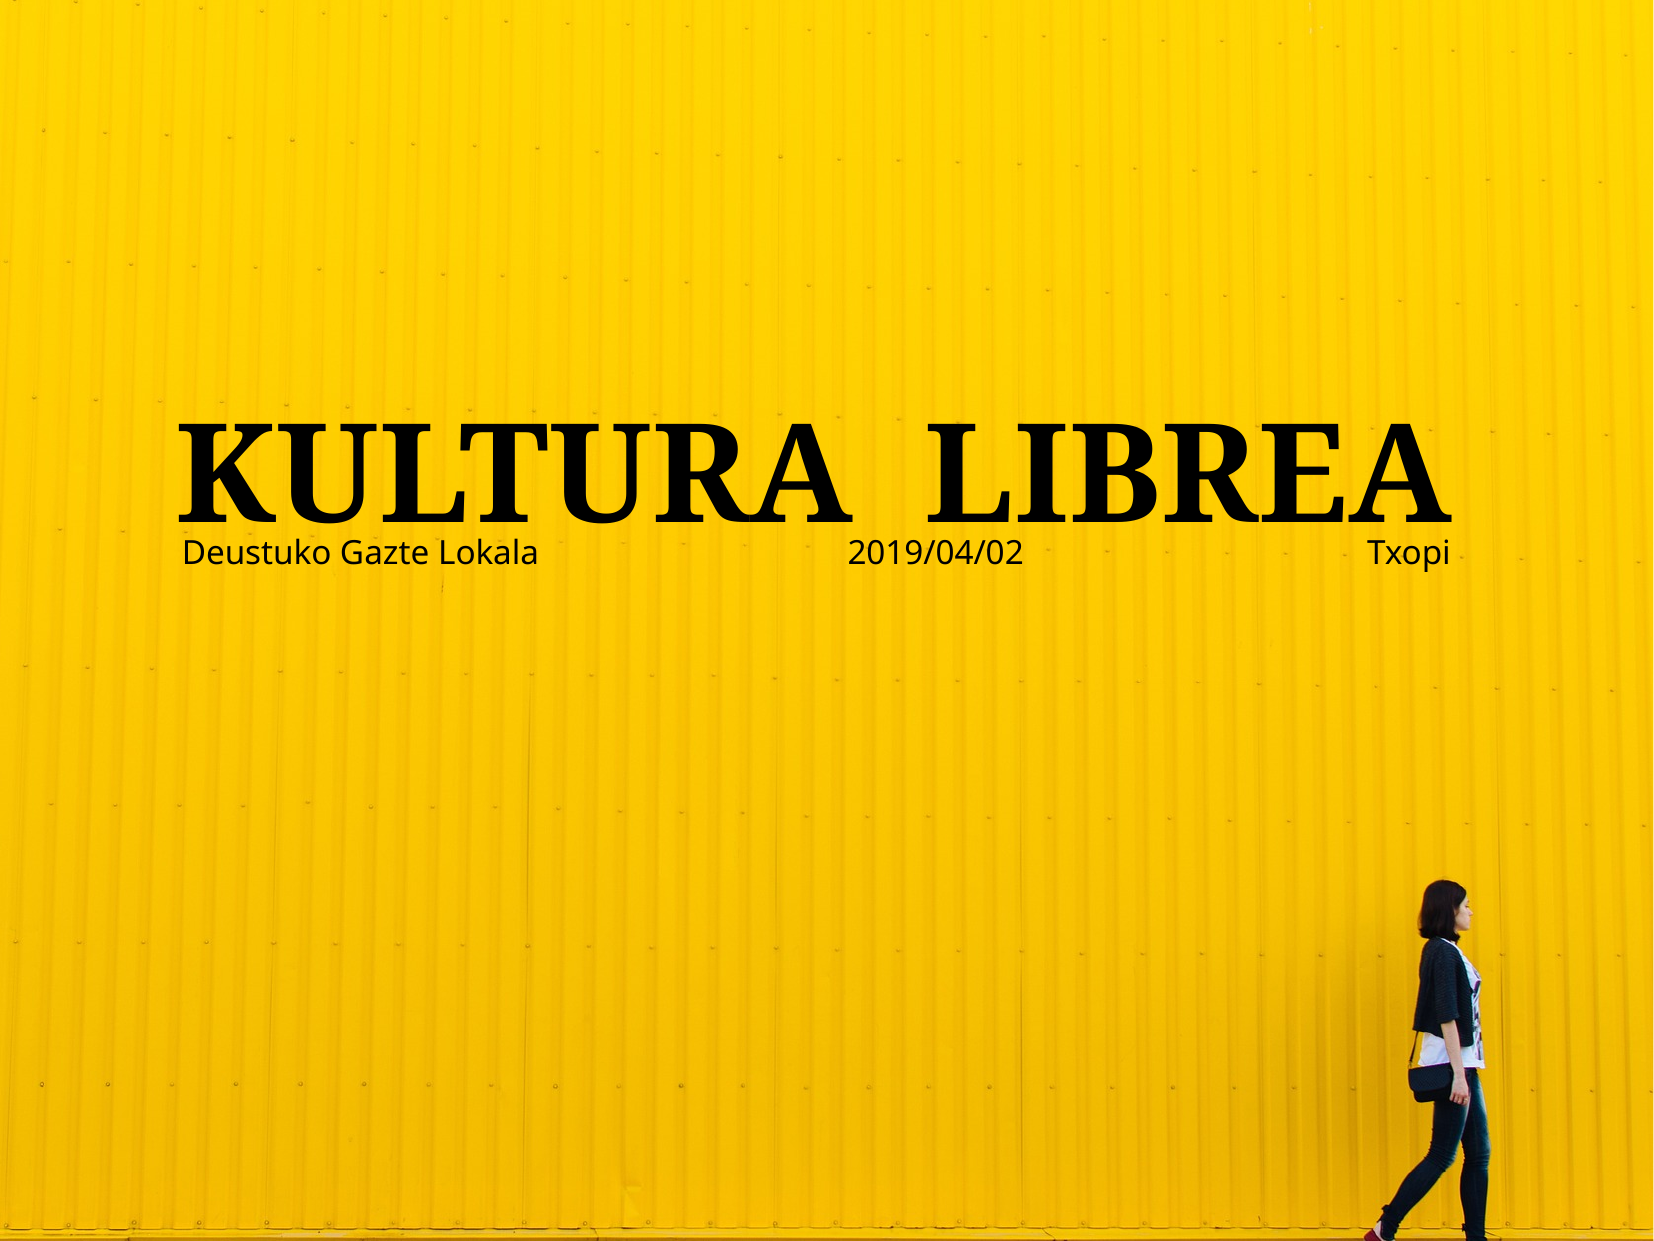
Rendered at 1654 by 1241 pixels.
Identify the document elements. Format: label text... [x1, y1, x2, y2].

text_box Txopi [1352, 521, 1530, 597]
text_box Deustuko Gazte Lokala [167, 521, 668, 597]
text_box 2019/04/02 [832, 521, 1099, 620]
picture [0, 0, 1654, 1241]
text_box KULTURA LIBREA [161, 367, 1547, 532]
